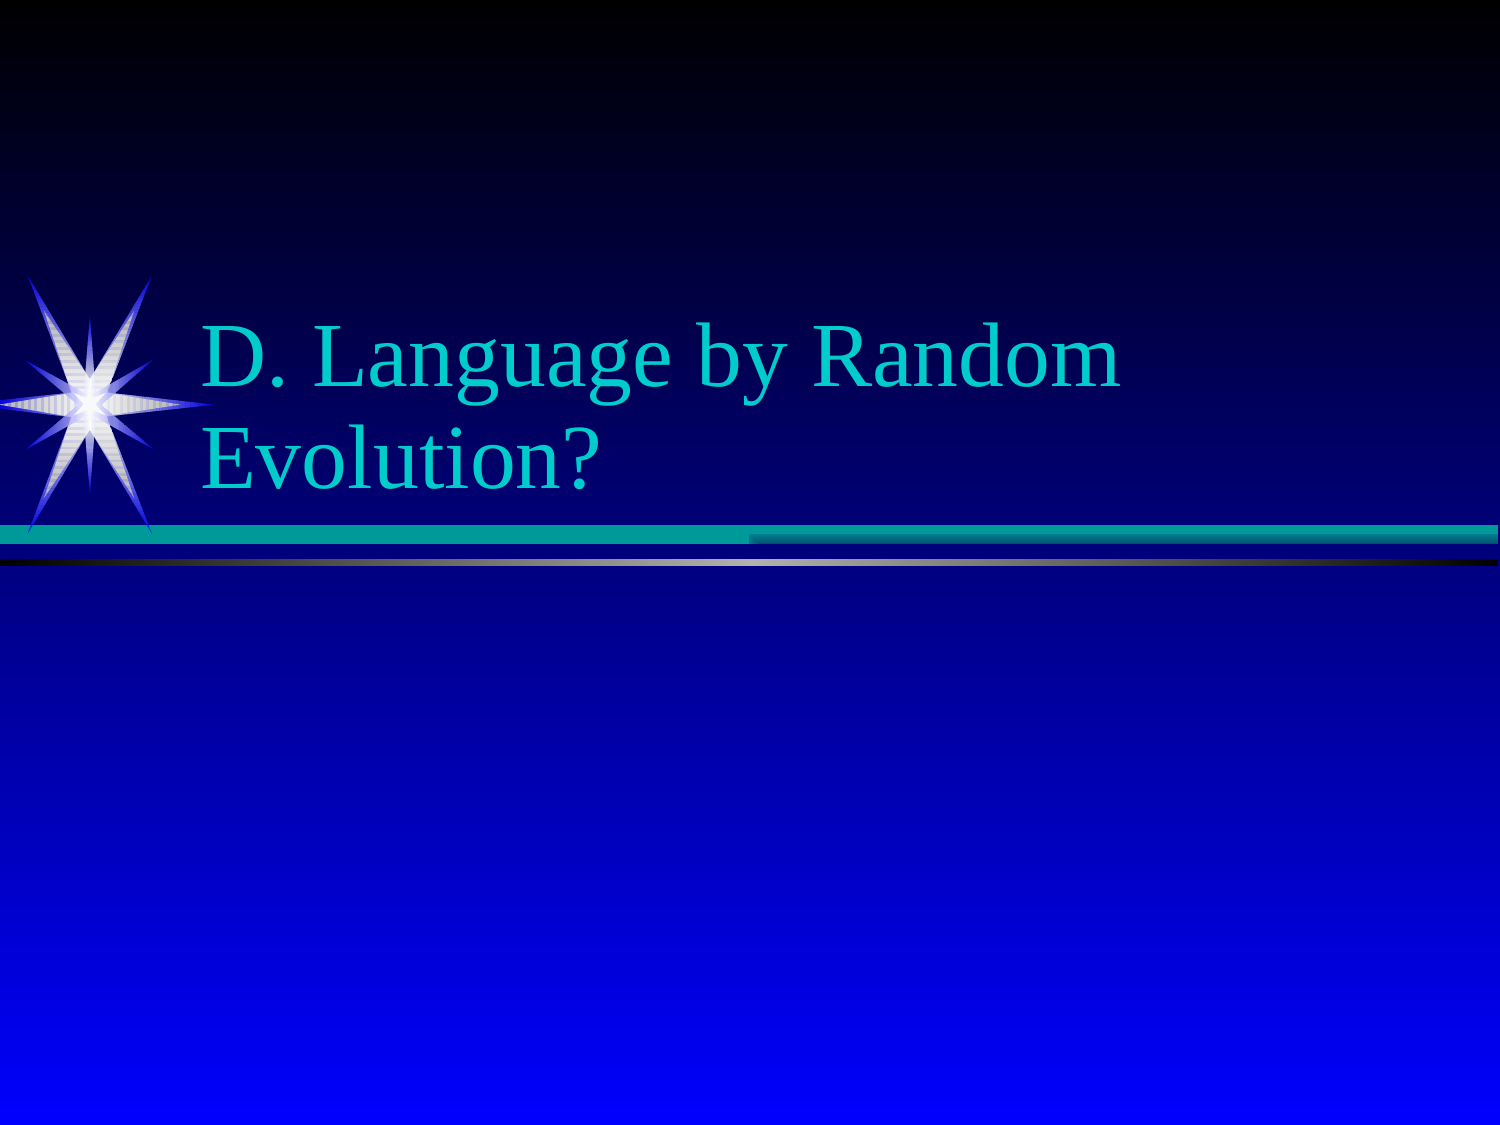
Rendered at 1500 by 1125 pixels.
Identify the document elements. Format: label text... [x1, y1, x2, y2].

title D. Language by Random Evolution? [200, 304, 1476, 508]
text_box æ [35, 297, 45, 303]
text_box æ [135, 297, 144, 303]
text_box æ [135, 506, 144, 512]
text_box æ [187, 401, 193, 408]
text_box æ [35, 506, 45, 512]
